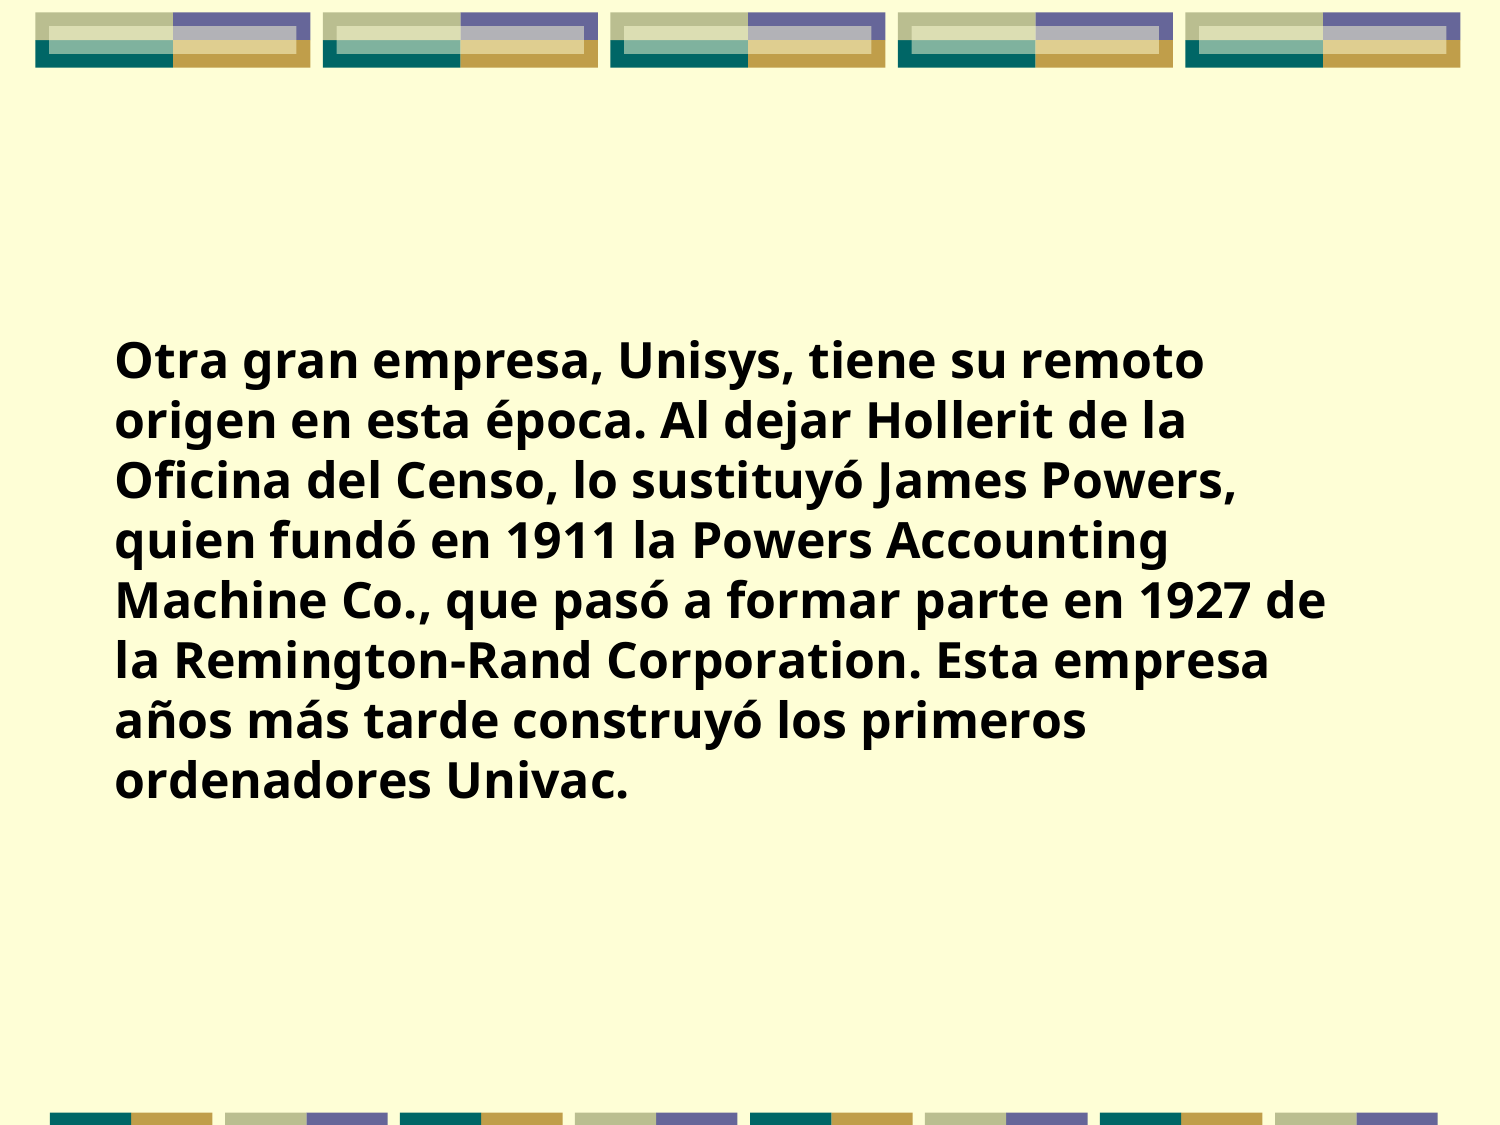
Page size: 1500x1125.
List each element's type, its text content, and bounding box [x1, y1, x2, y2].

title Otra gran empresa, Unisys, tiene su remoto origen en esta época. Al dejar Hollerit de la Oficina del Censo, lo sustituyó James Powers, quien fundó en 1911 la Powers Accounting Machine Co., que pasó a formar parte en 1927 de la Remington-Rand Corporation. Esta empresa años más tarde construyó los primeros ordenadores Univac. [99, 474, 1375, 663]
